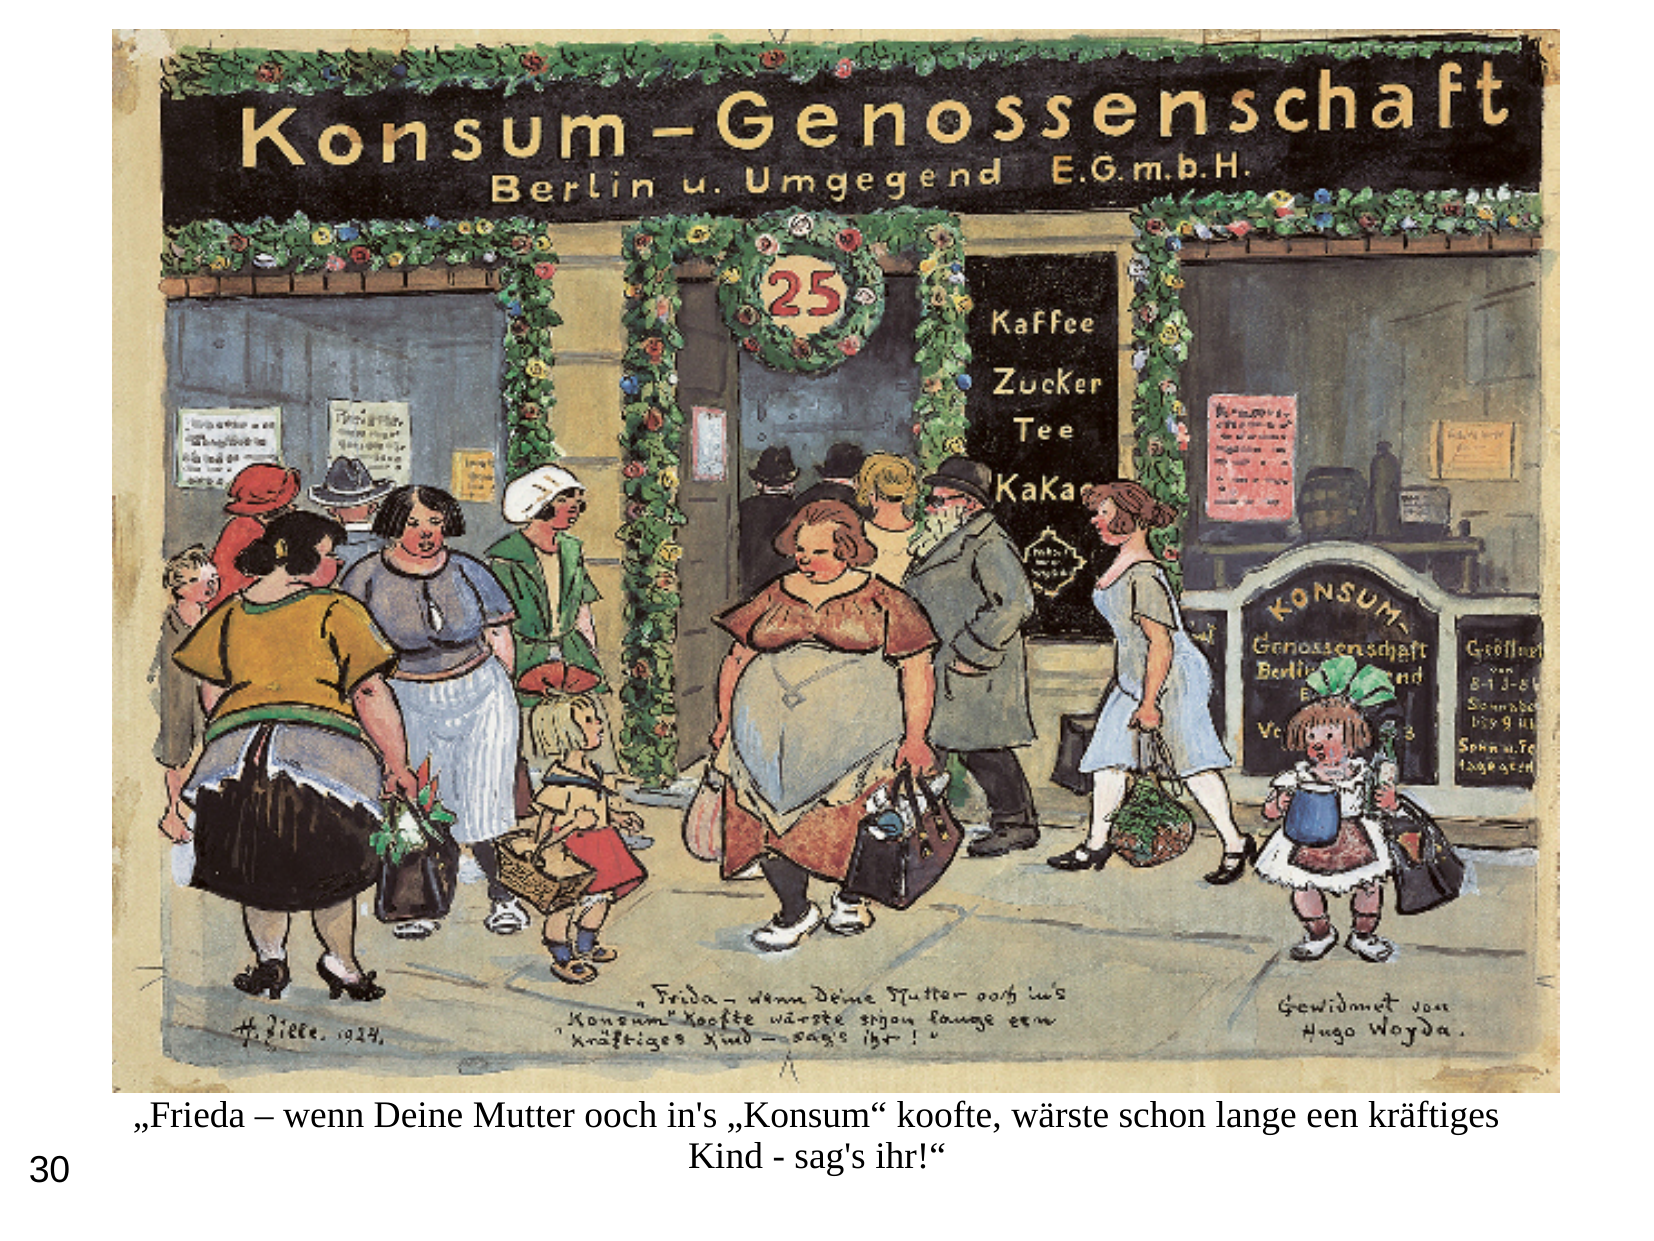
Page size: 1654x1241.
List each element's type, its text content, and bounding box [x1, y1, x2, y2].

text_box <Nummer> [13, 1140, 232, 1211]
picture [112, 29, 1560, 1093]
text_box „Frieda – wenn Deine Mutter ooch in's „Konsum“ koofte, wärste schon lange een kräftiges Kind - sag's ihr!“ [118, 1093, 1536, 1185]
